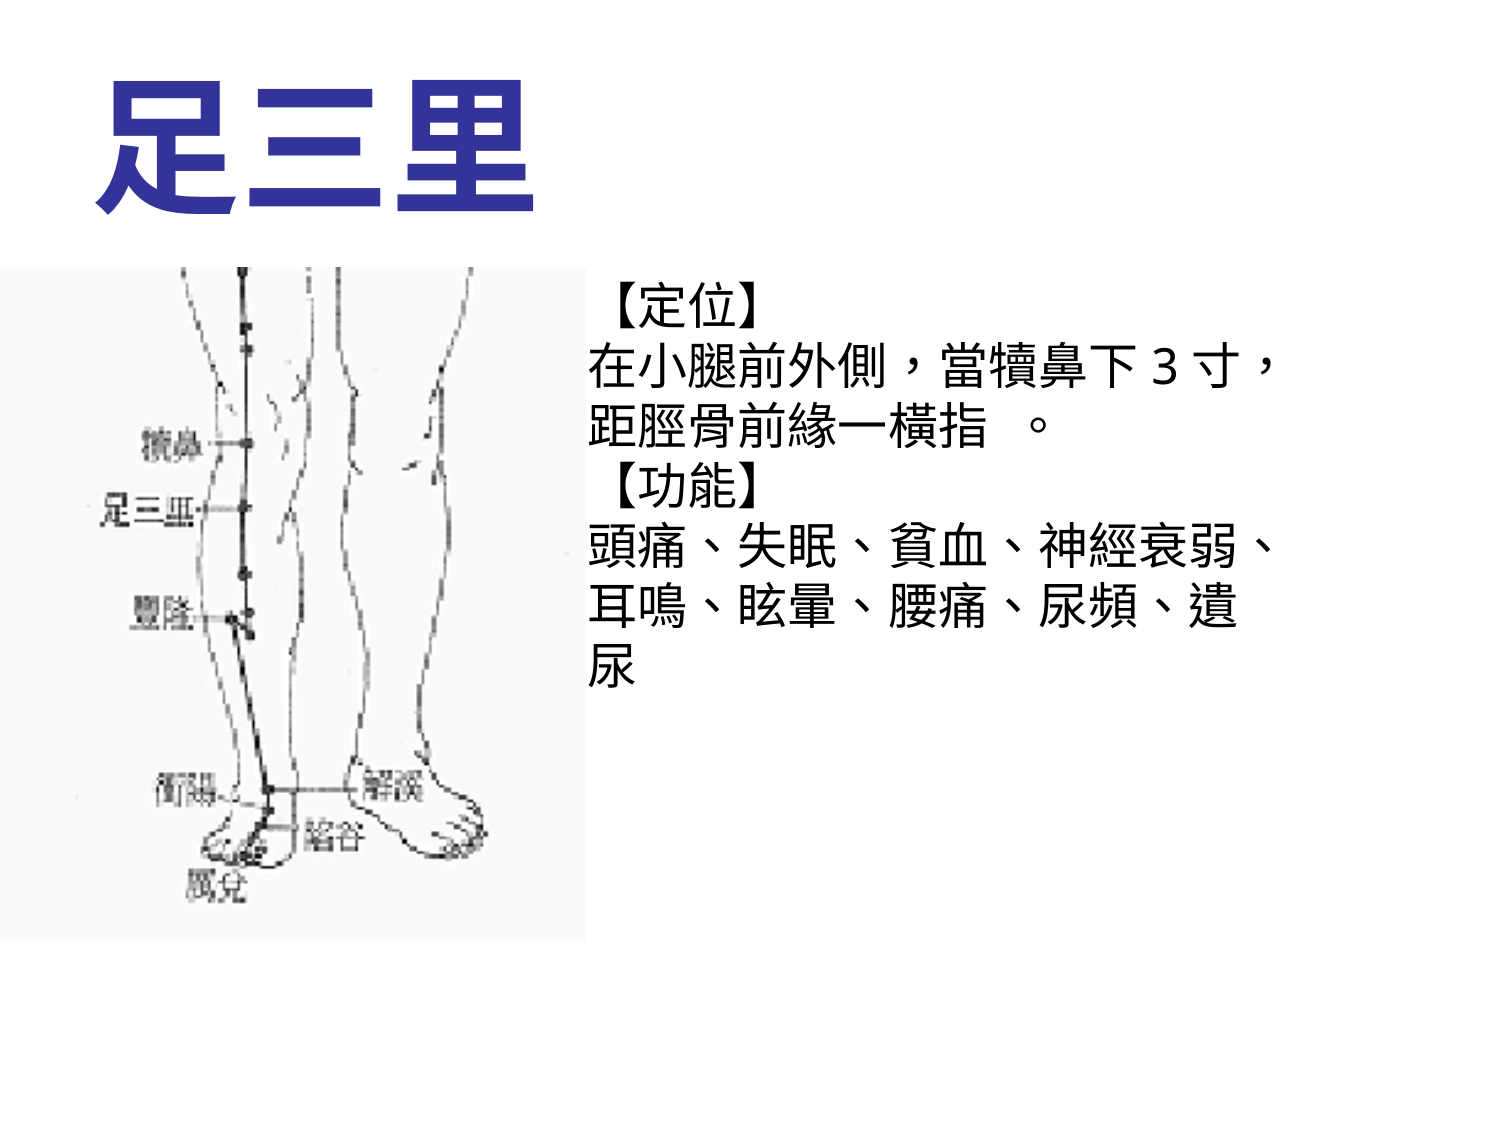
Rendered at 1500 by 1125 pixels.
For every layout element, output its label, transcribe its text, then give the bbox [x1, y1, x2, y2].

chart [0, 267, 587, 943]
title 足三里 [75, 45, 1426, 233]
text_box 【定位】 在小腿前外側，當犢鼻下3寸，距脛骨前緣一橫指 。 【功能】 頭痛、失眠、貧血、神經衰弱、耳鳴、眩暈、腰痛、尿頻、遺尿 [572, 267, 1296, 702]
